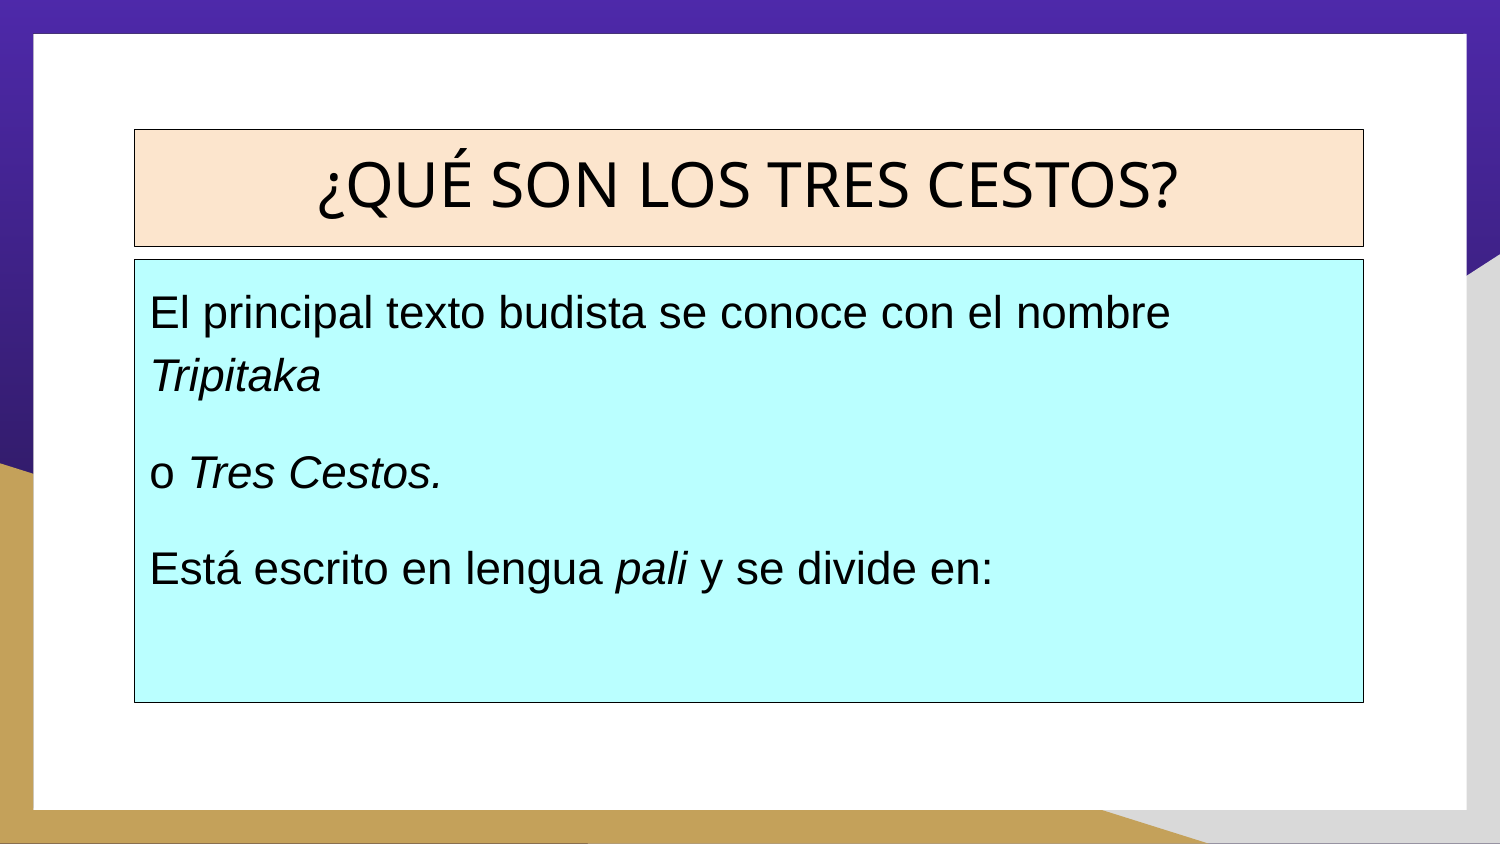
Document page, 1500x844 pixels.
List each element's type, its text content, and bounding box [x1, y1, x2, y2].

text_box ¿QUÉ SON LOS TRES CESTOS? [134, 129, 1364, 247]
list El principal texto budista se conoce con el nombre Tripitaka o Tres Cestos. Está escrito en lengua pali y se divide en: [134, 259, 1364, 703]
